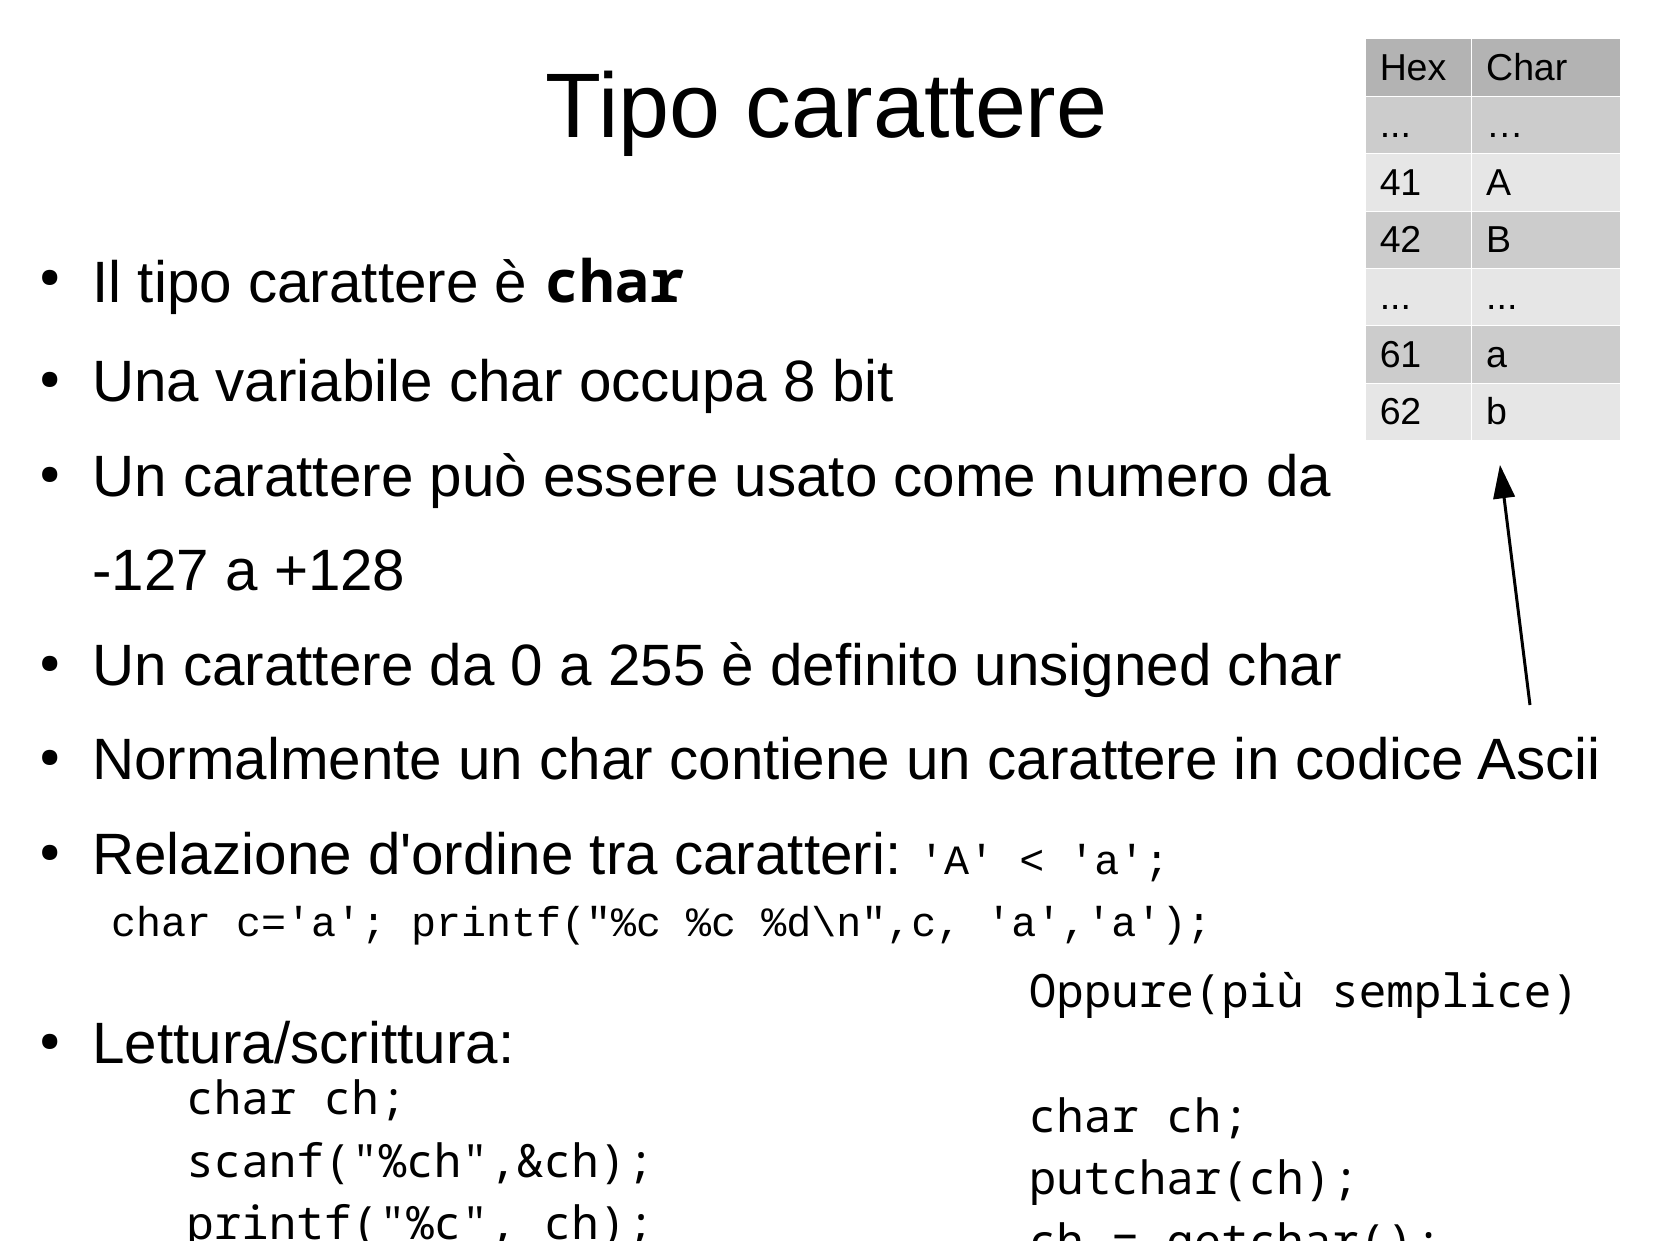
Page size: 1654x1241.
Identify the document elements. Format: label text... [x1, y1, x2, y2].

title Tipo carattere [82, 2, 1571, 210]
table_cell ... [1366, 97, 1471, 153]
text_box char ch; scanf("%ch",&ch); printf("%c", ch); [30, 1058, 820, 1241]
table_header Char [1472, 39, 1620, 96]
text_box Oppure(più semplice) char ch; putchar(ch); ch = getchar(); [1014, 950, 1594, 1232]
table_cell ... [1366, 269, 1471, 325]
table_header Hex [1366, 39, 1471, 96]
table_cell b [1472, 384, 1620, 440]
table_cell 42 [1366, 212, 1471, 268]
table_cell 41 [1366, 154, 1471, 211]
table_cell ... [1472, 269, 1620, 325]
table_cell a [1472, 326, 1620, 383]
table_cell 61 [1366, 326, 1471, 383]
table_cell B [1472, 212, 1620, 268]
table_cell A [1472, 154, 1620, 211]
list Il tipo carattere è char Una variabile char occupa 8 bit Un carattere può essere usato come numero da -127 a +128 Un carattere da 0 a 255 è definito unsigned char Normalmente un char contiene un carattere in codice Ascii Relazione d'ordine tra caratteri: 'A' < 'a'; Lettura/scrittura: [21, 240, 1654, 1201]
text_box char c='a'; printf("%c %c %d\n",c, 'a','a'); [96, 894, 1237, 957]
table_cell … [1472, 97, 1620, 153]
table_cell 62 [1366, 384, 1471, 440]
